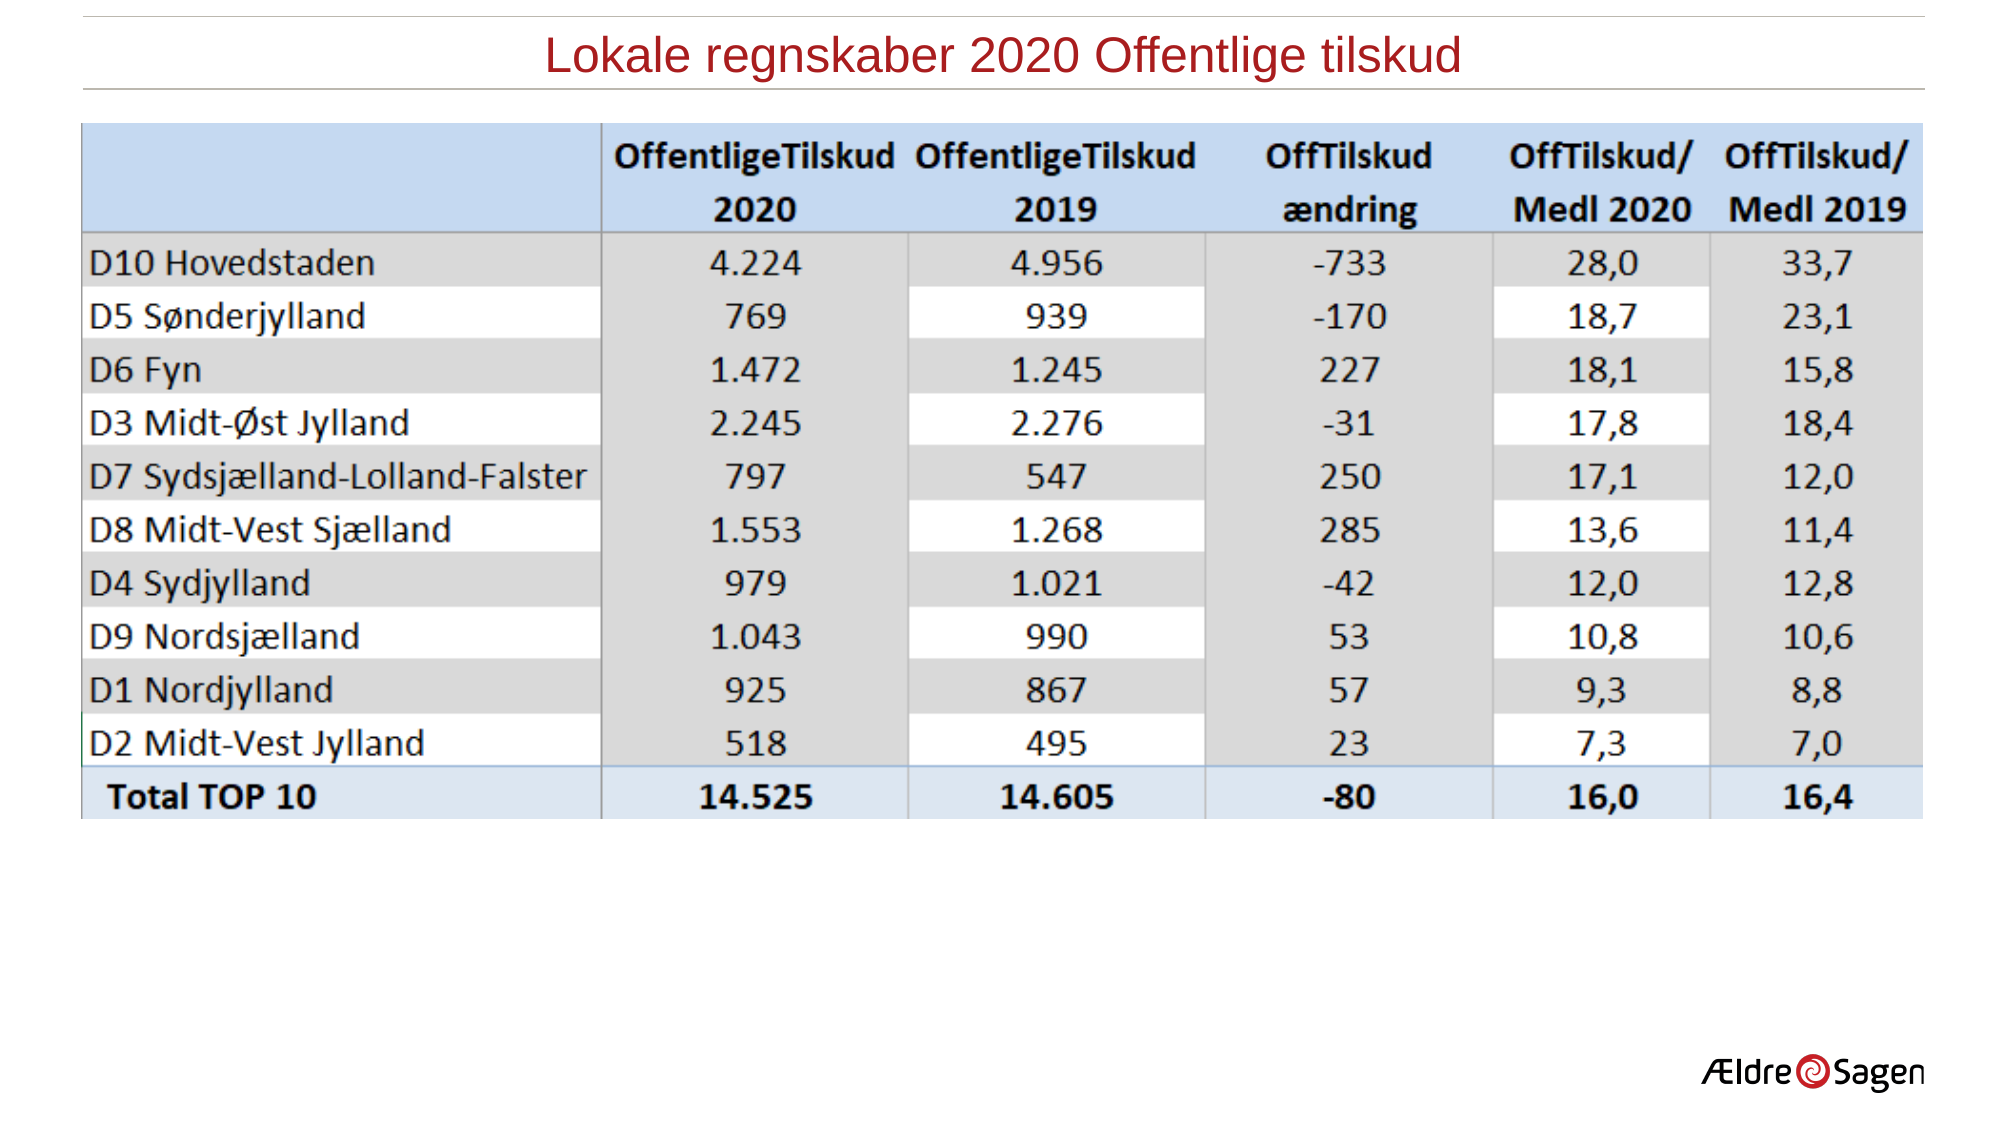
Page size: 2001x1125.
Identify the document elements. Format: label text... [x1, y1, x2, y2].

picture [81, 123, 1923, 819]
text_box [82, 123, 1925, 1036]
text_box Lokale regnskaber 2020 Offentlige tilskud [82, 14, 1925, 92]
